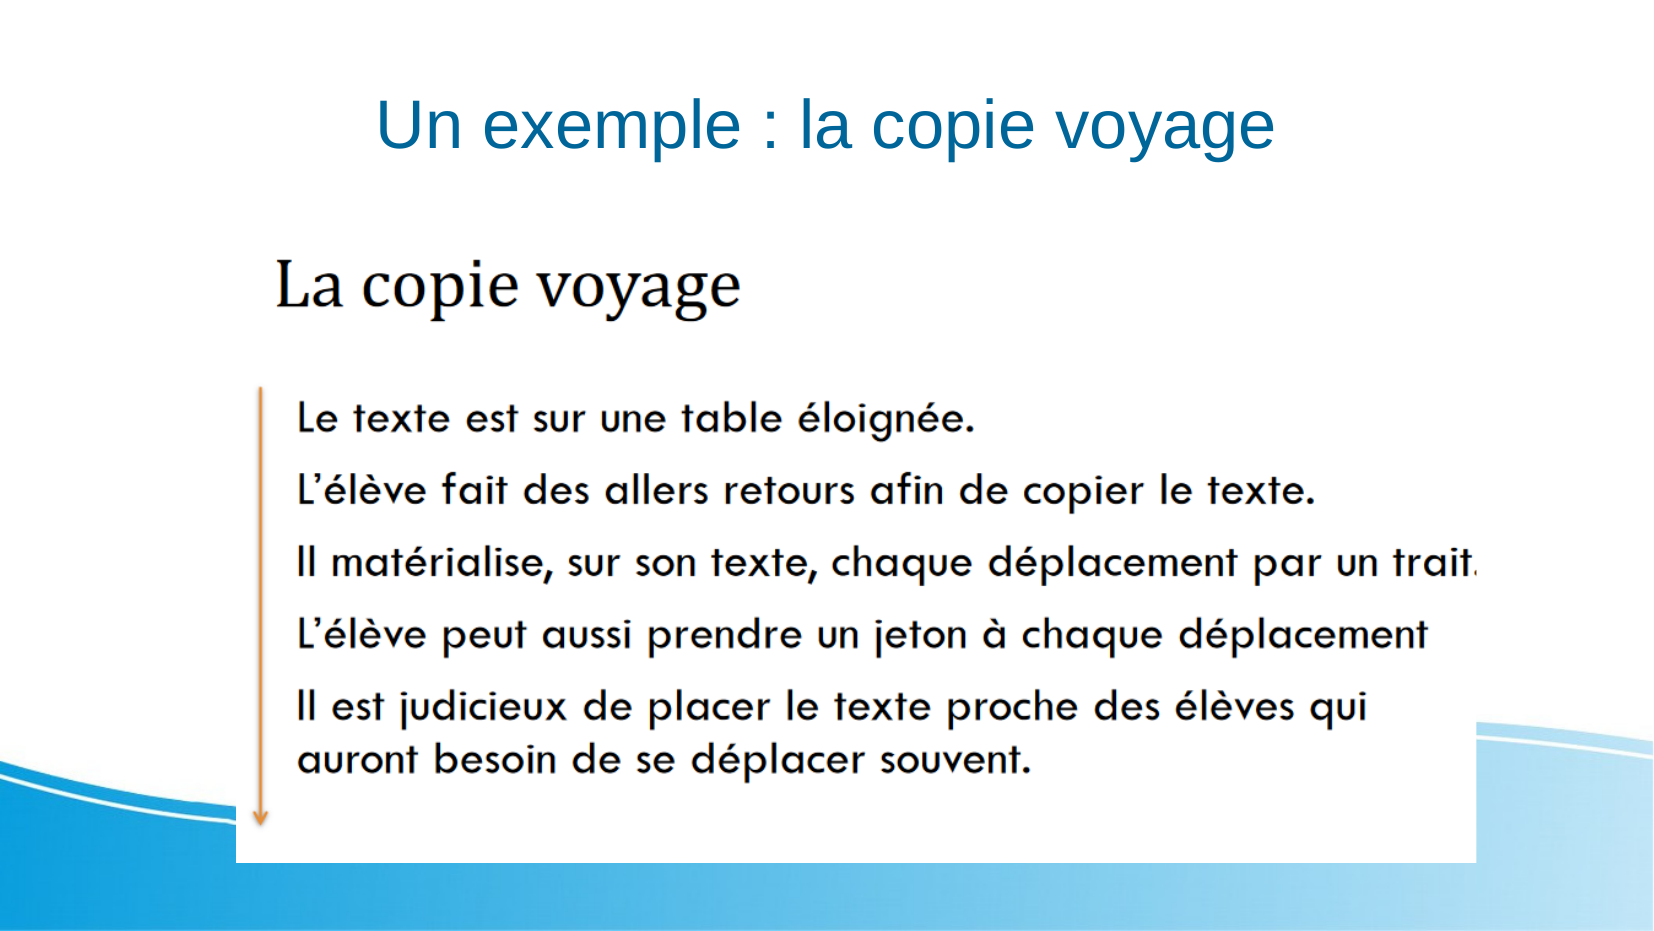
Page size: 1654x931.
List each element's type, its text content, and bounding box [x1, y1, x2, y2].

title Un exemple : la copie voyage [82, 47, 1571, 203]
picture [0, 236, 1654, 931]
